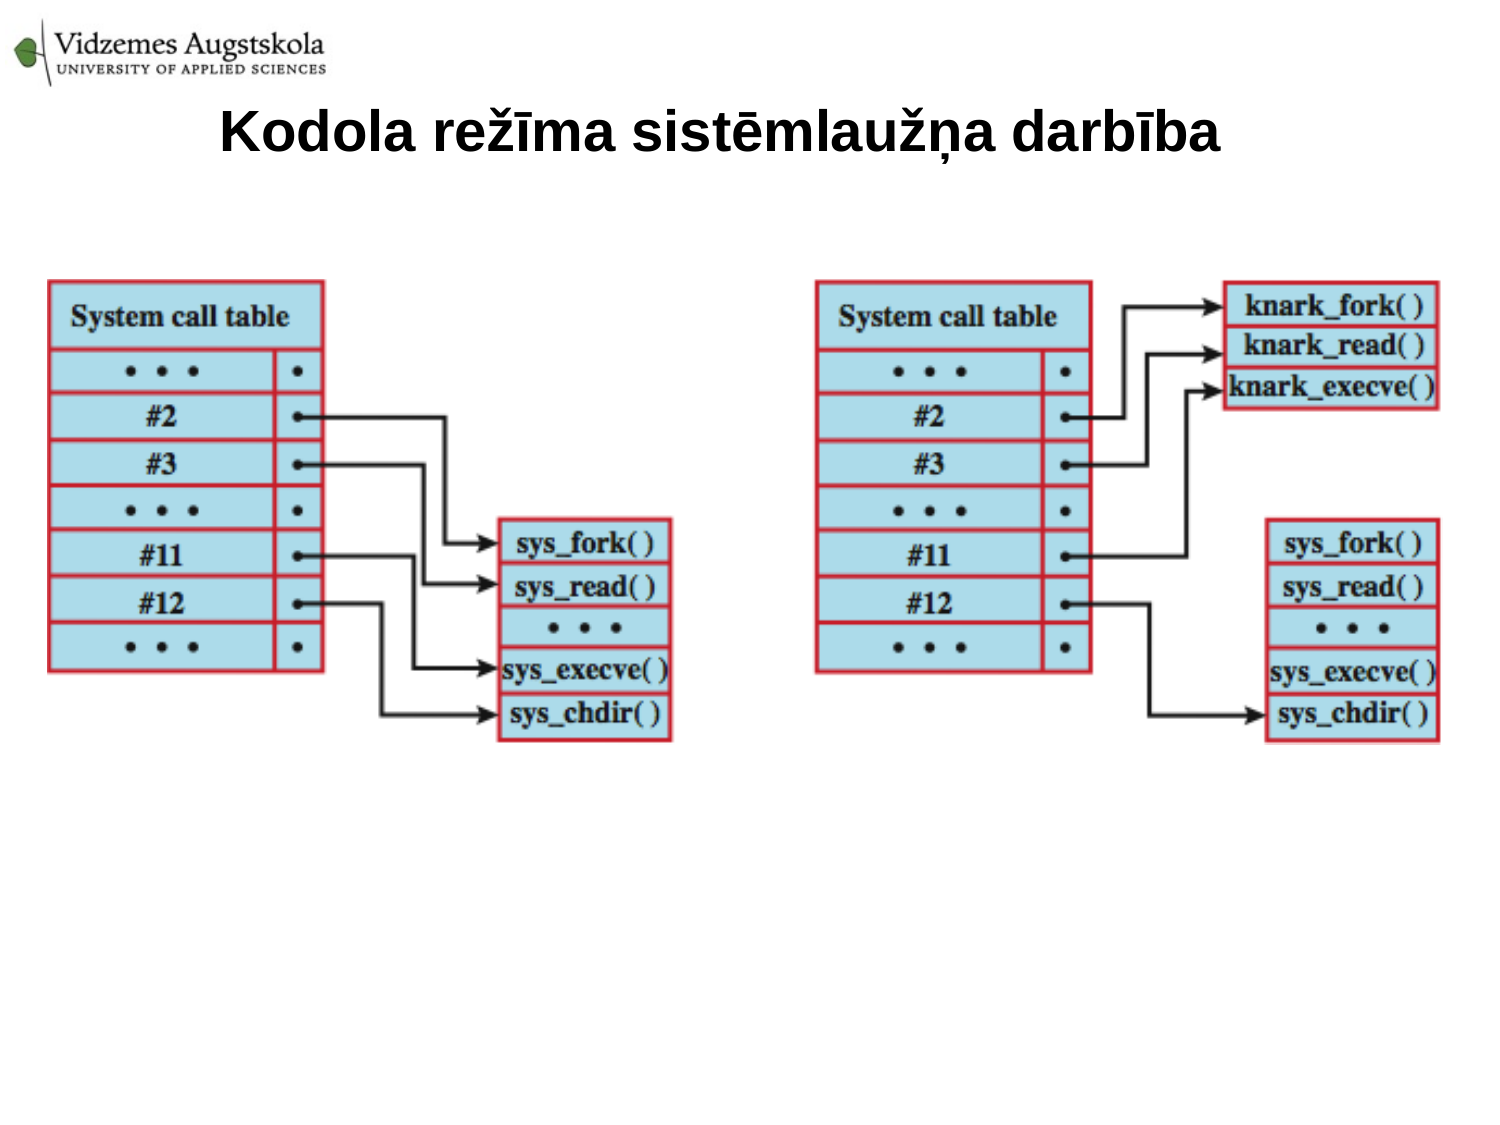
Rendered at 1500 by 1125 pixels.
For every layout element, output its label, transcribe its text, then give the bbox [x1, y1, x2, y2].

picture [5, 2, 334, 102]
title Kodola režīma sistēmlaužņa darbība [85, 87, 1372, 177]
picture [47, 279, 1443, 745]
